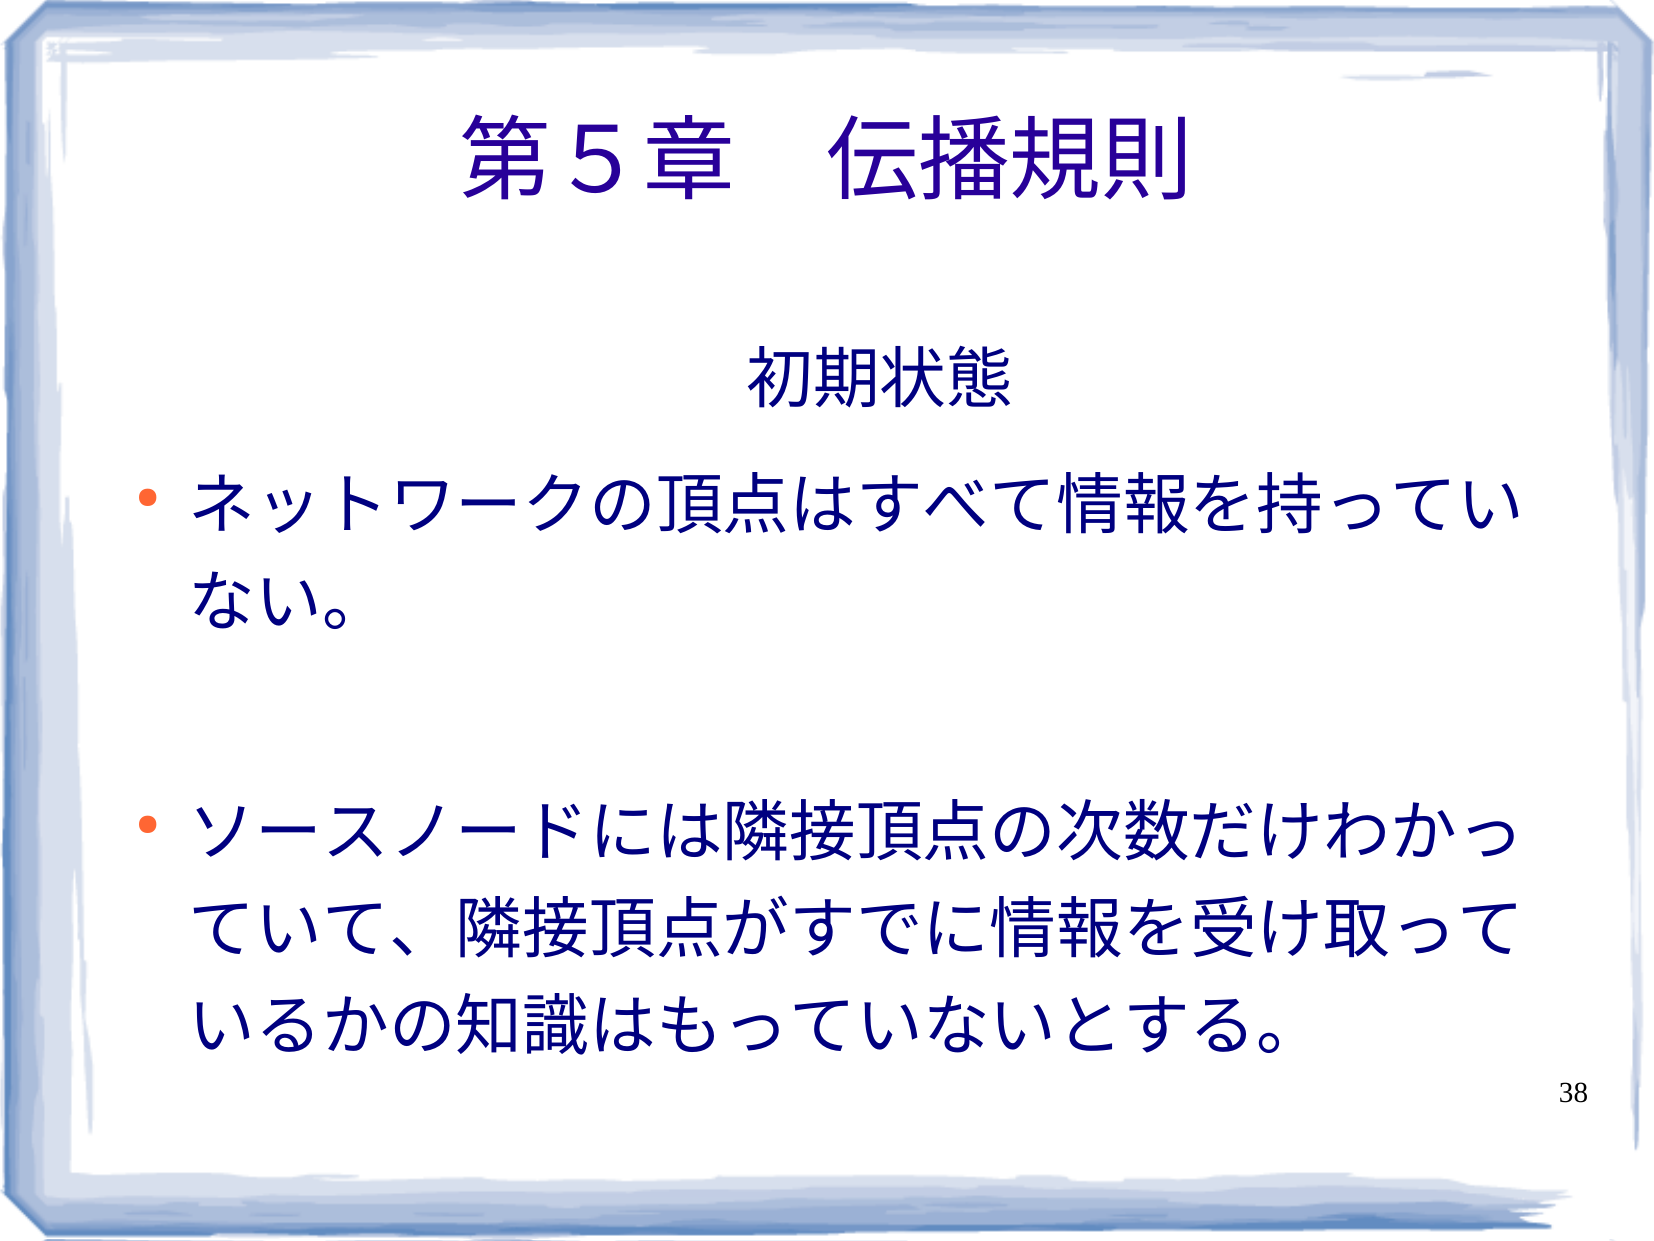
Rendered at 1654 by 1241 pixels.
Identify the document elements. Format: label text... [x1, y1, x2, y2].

title 第５章 伝播規則 [82, 49, 1571, 257]
list 初期状態 ネットワークの頂点はすべて情報を持っていない。 ソースノードには隣接頂点の次数だけわかっていて、隣接頂点がすでに情報を受け取っているかの知識はもっていないとする。 [118, 324, 1571, 1045]
picture [0, 0, 1654, 1241]
